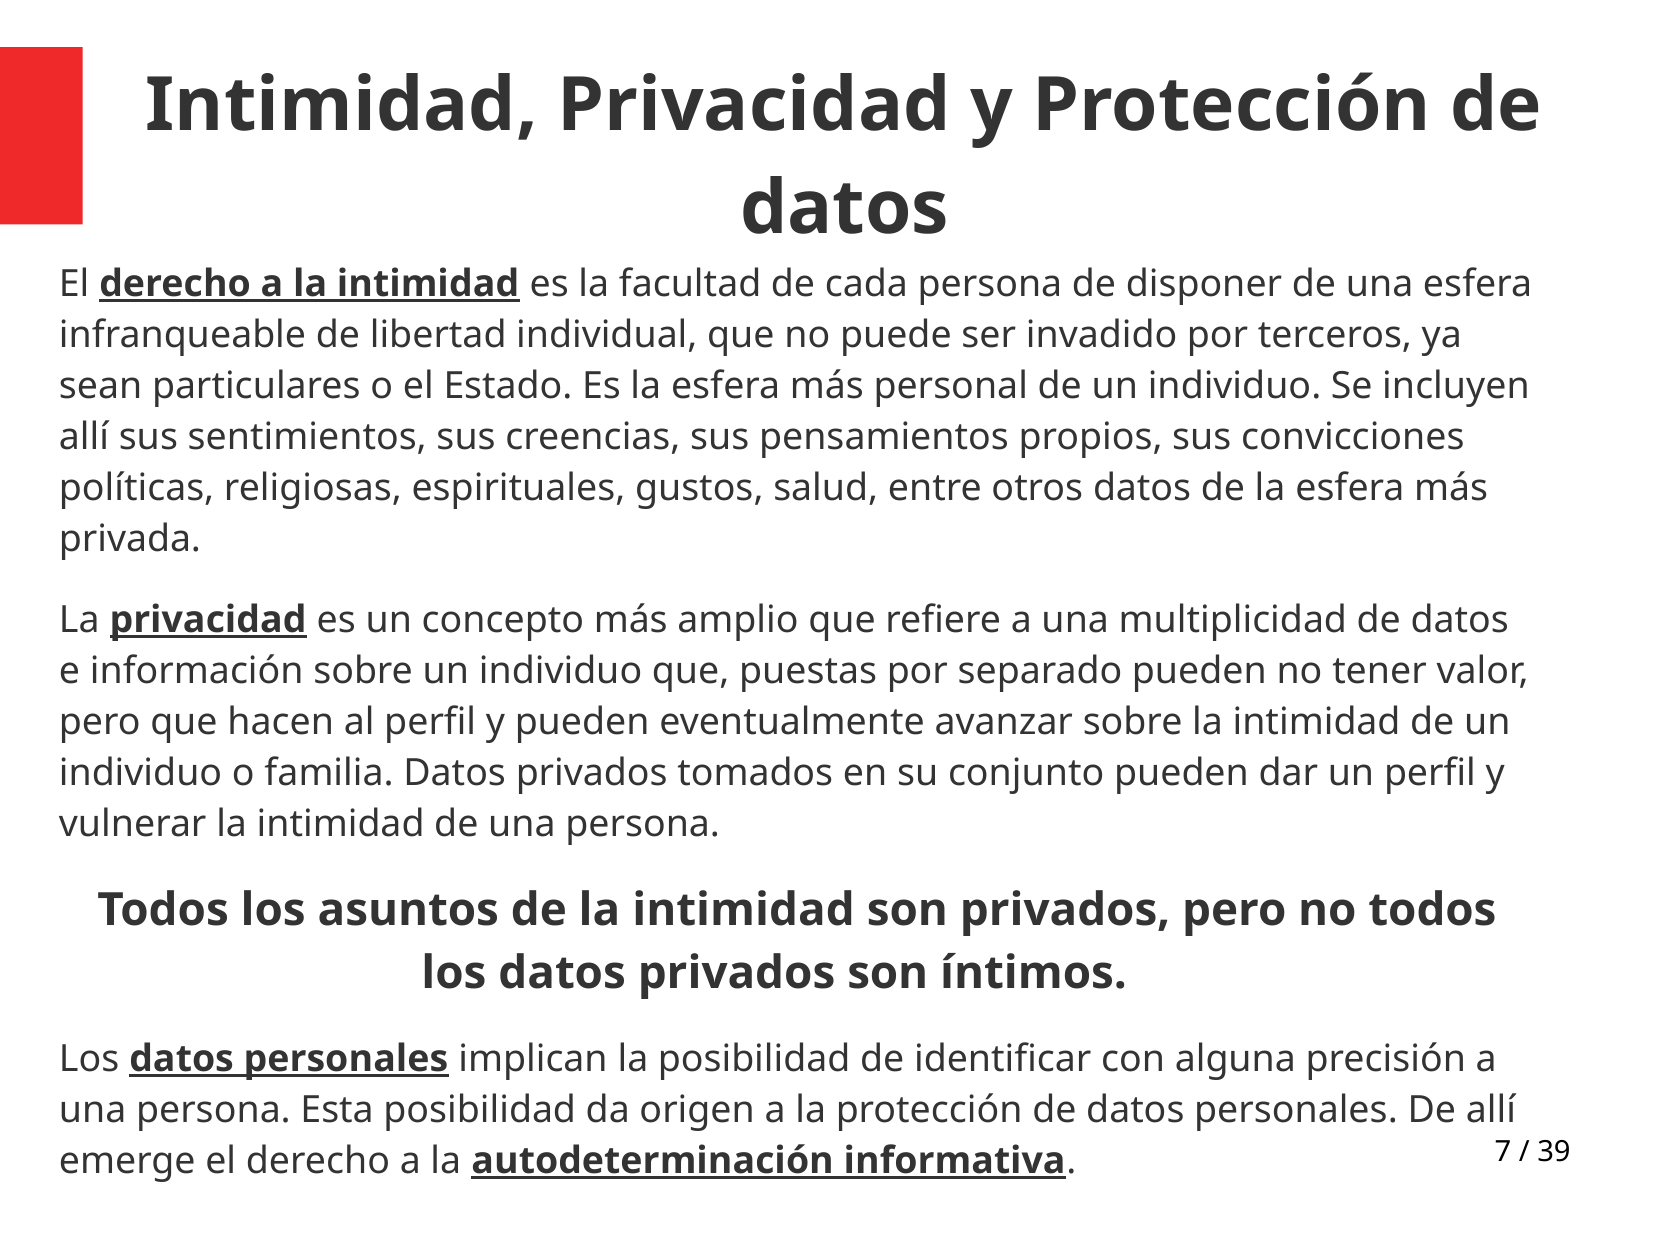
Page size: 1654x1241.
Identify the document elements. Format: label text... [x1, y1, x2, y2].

title Intimidad, Privacidad y Protección de datos [118, 49, 1571, 257]
list El derecho a la intimidad es la facultad de cada persona de disponer de una esfera infranqueable de libertad individual, que no puede ser invadido por terceros, ya sean particulares o el Estado. Es la esfera más personal de un individuo. Se incluyen allí sus sentimientos, sus creencias, sus pensamientos propios, sus convicciones políticas, religiosas, espirituales, gustos, salud, entre otros datos de la esfera más privada. La privacidad es un concepto más amplio que refiere a una multiplicidad de datos e información sobre un individuo que, puestas por separado pueden no tener valor, pero que hacen al perfil y pueden eventualmente avanzar sobre la intimidad de un individuo o familia. Datos privados tomados en su conjunto pueden dar un perfil y vulnerar la intimidad de una persona. Todos los asuntos de la intimidad son privados, pero no todos los datos privados son íntimos. Los datos personales implican la posibilidad de identificar con alguna precisión a una persona. Esta posibilidad da origen a la protección de datos personales. De allí emerge el derecho a la autodeterminación informativa. [59, 256, 1536, 976]
